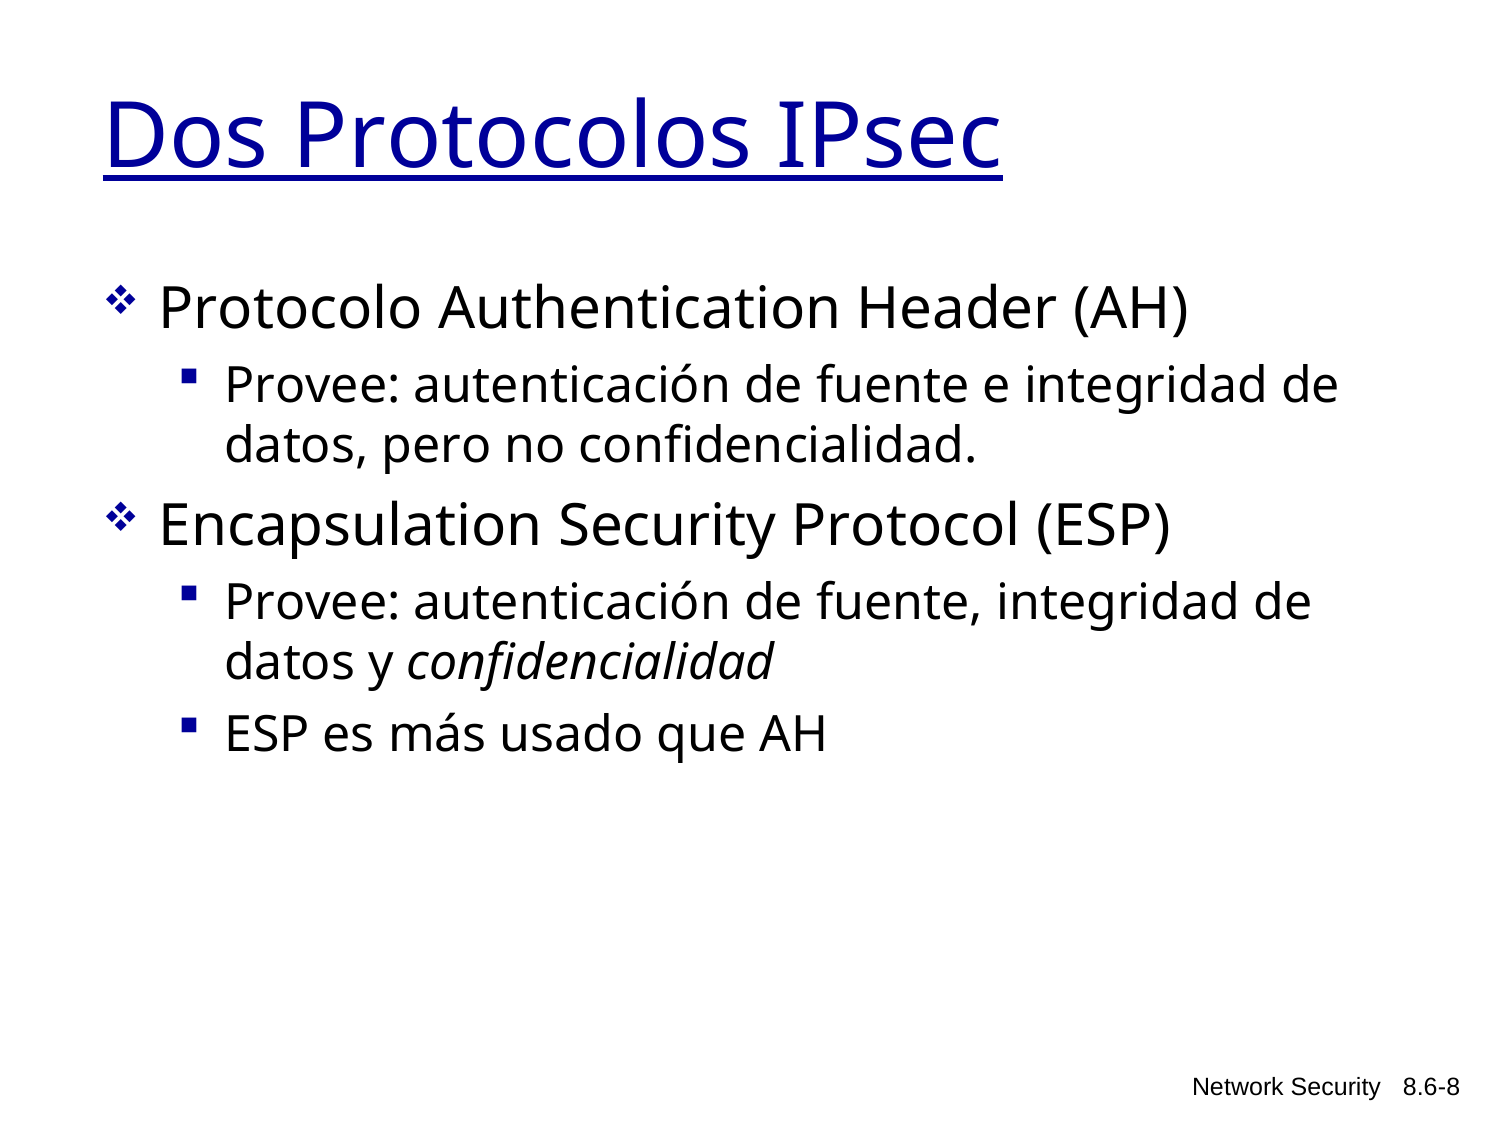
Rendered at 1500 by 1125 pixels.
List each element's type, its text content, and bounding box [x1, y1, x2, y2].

text_box Network Security [762, 1062, 1397, 1114]
title Dos Protocolos IPsec [87, 37, 1363, 225]
list Protocolo Authentication Header (AH) Provee: autenticación de fuente e integridad de datos, pero no confidencialidad. Encapsulation Security Protocol (ESP) Provee: autenticación de fuente, integridad de datos y confidencialidad ESP es más usado que AH [87, 262, 1363, 1026]
